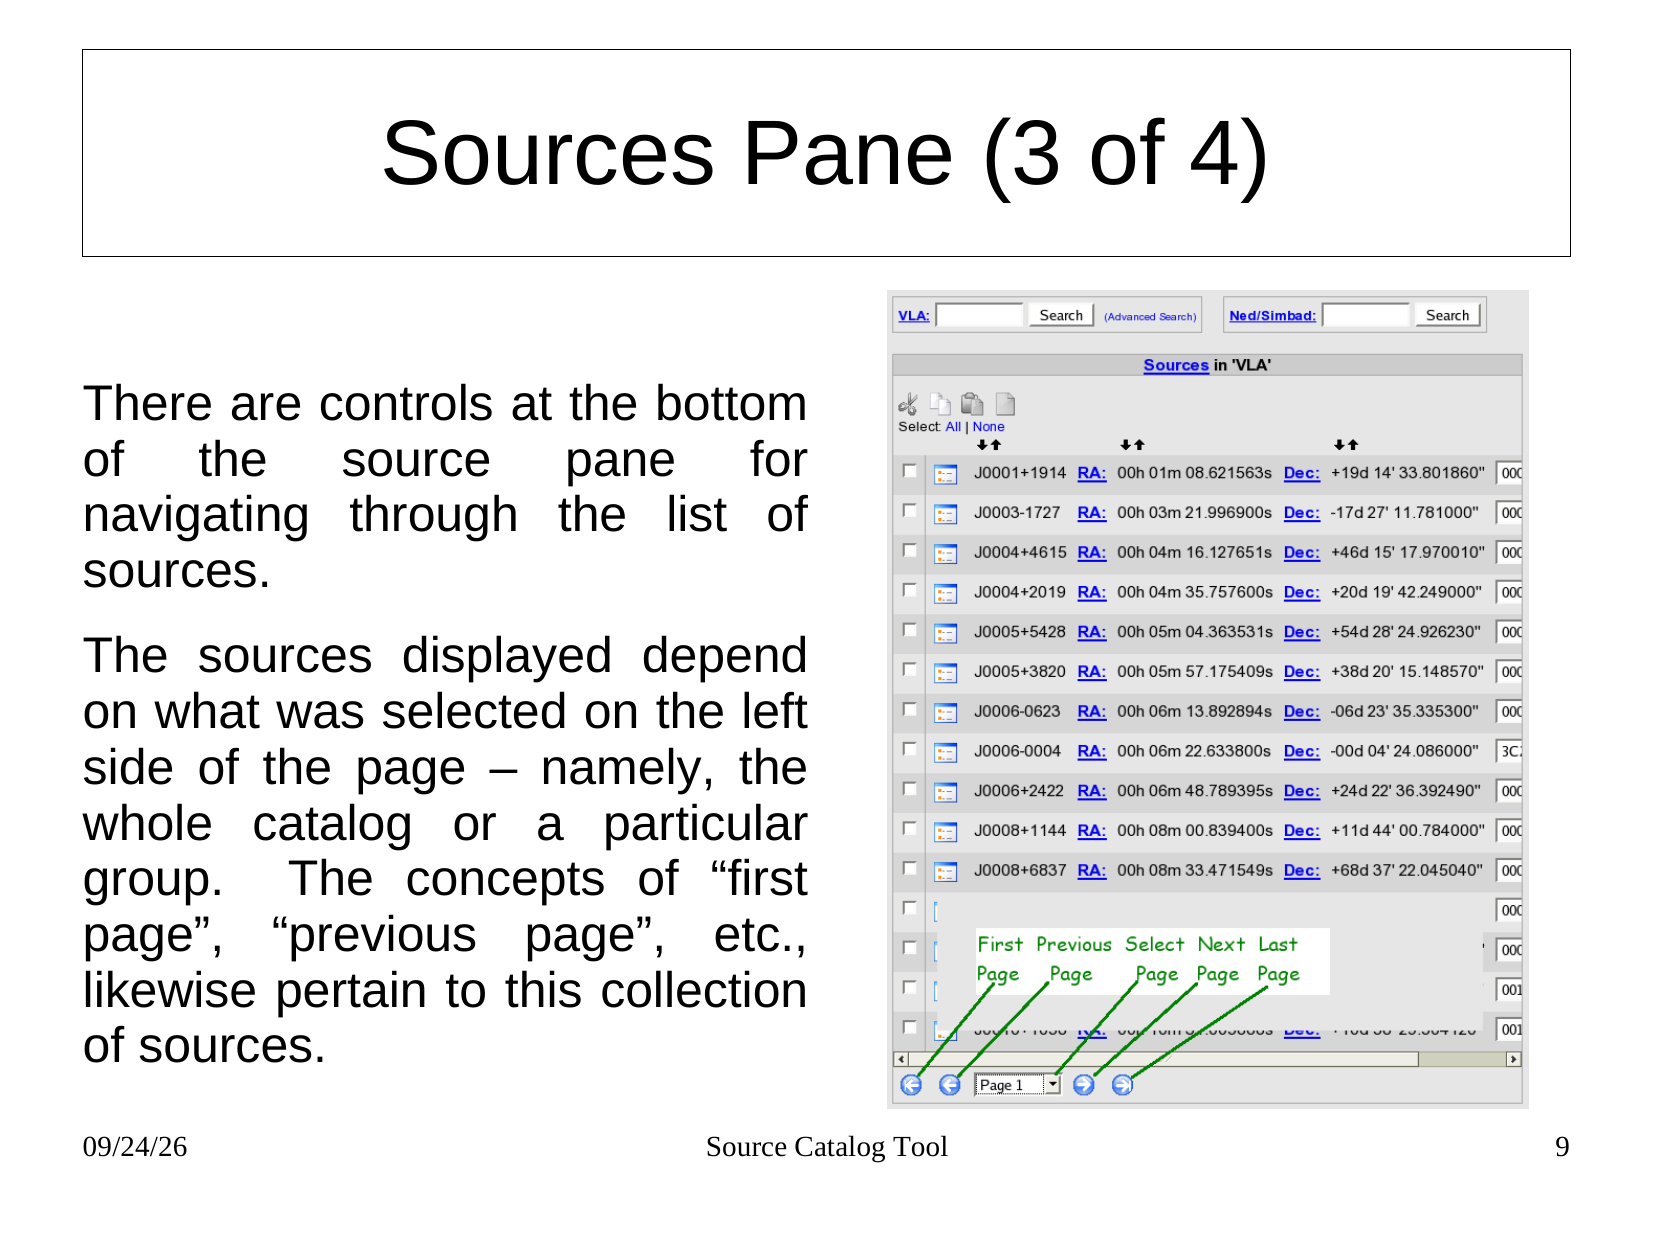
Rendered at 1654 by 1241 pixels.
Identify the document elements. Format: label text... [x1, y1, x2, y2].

picture [887, 290, 1529, 1109]
title Sources Pane (3 of 4) [82, 49, 1571, 257]
list There are controls at the bottom of the source pane for navigating through the list of sources. The sources displayed depend on what was selected on the left side of the page – namely, the whole catalog or a particular group. The concepts of “first page”, “previous page”, etc., likewise pertain to this collection of sources. [82, 375, 809, 1109]
